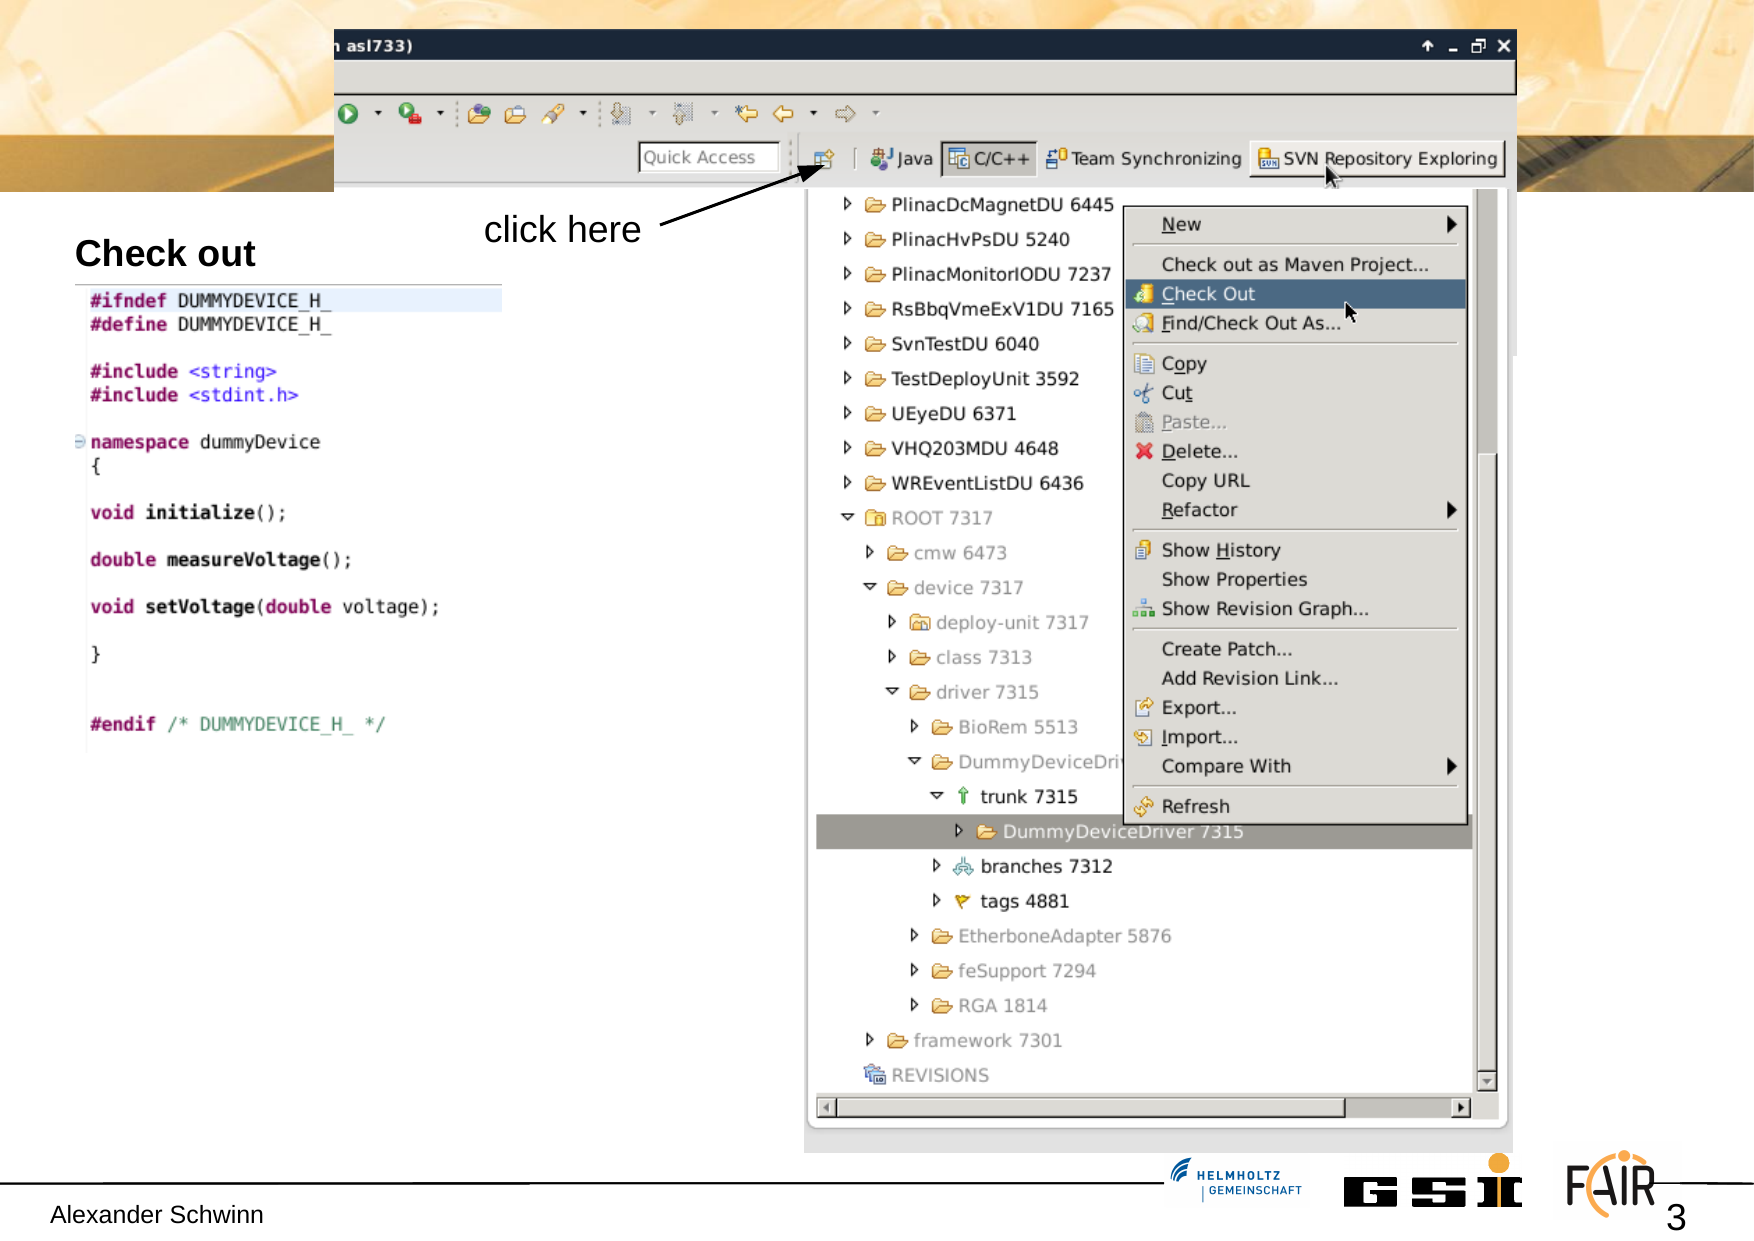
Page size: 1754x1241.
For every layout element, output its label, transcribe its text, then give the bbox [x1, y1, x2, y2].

text_box Check out [60, 225, 271, 282]
picture [0, 0, 1754, 1208]
text_box click here [469, 200, 657, 258]
picture [1553, 1141, 1682, 1220]
